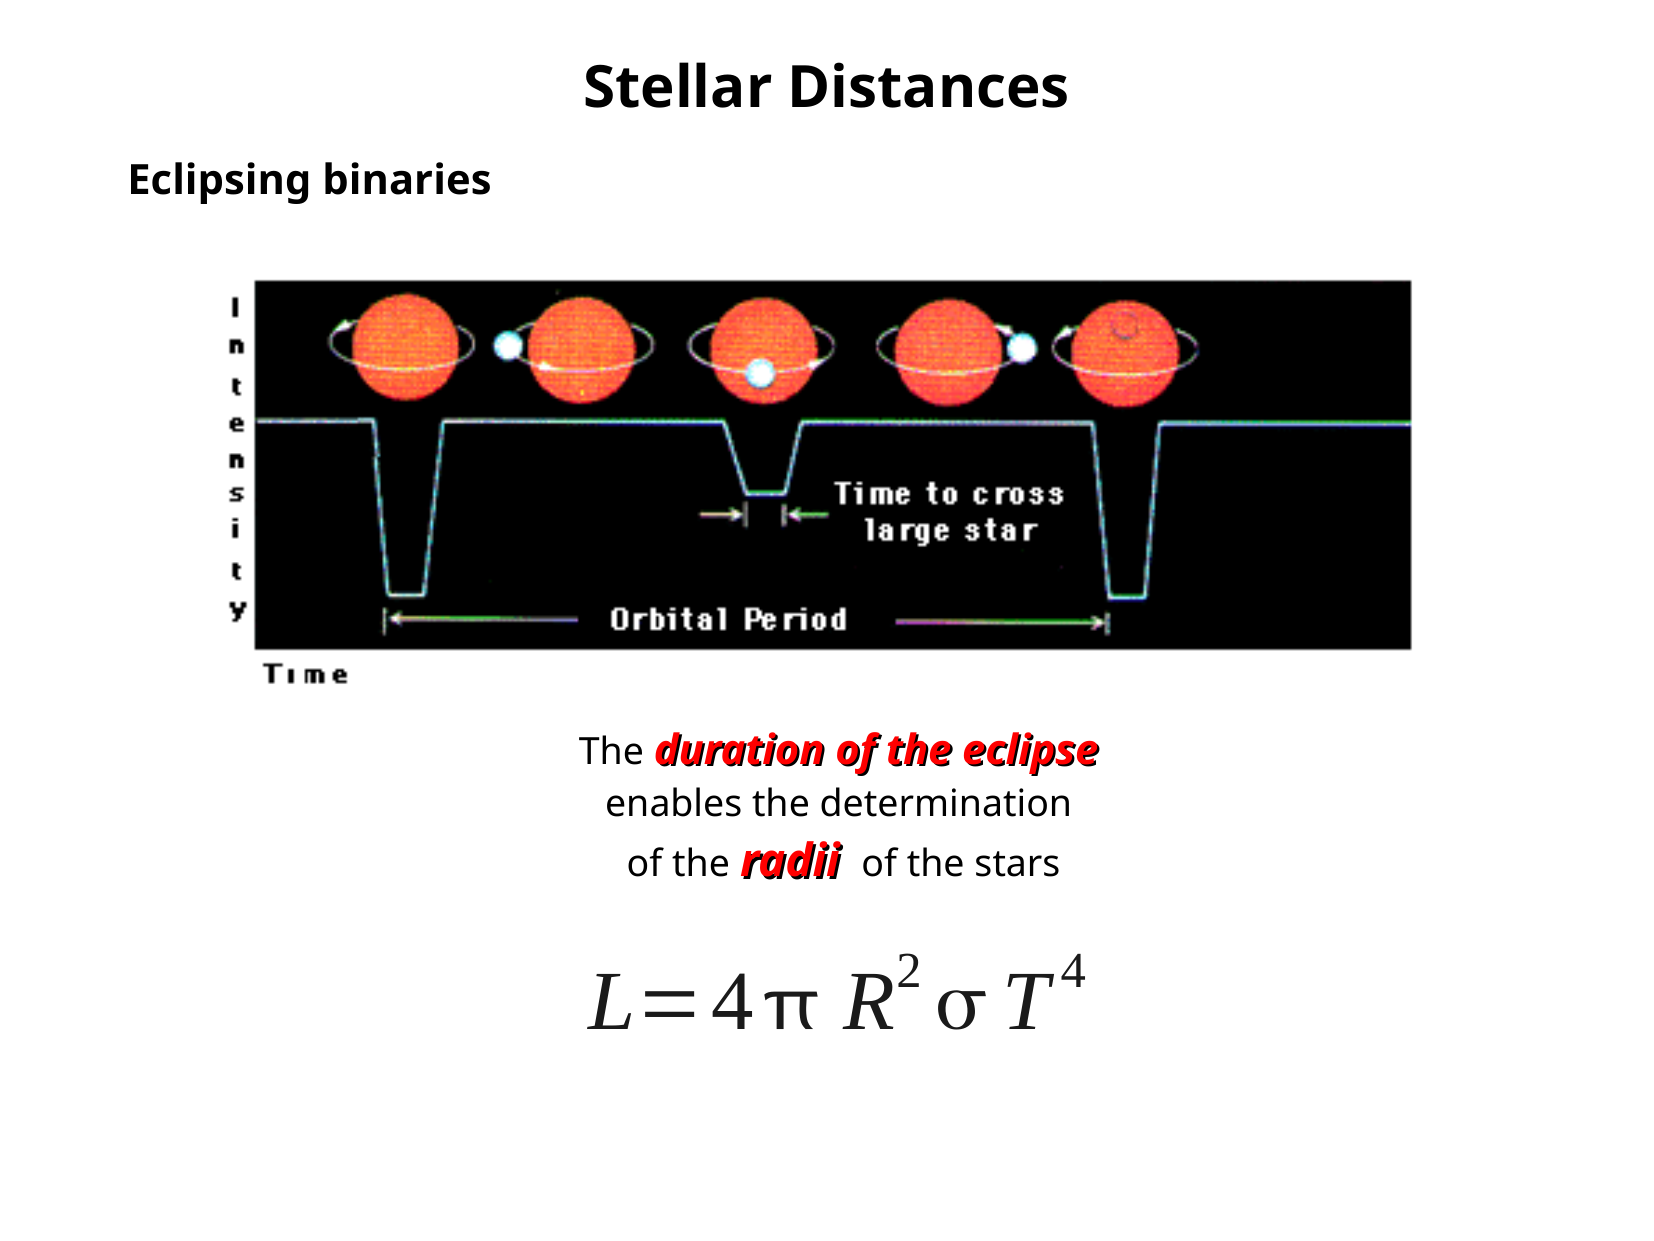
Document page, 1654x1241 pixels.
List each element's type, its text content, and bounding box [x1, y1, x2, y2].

text_box Stellar Distances [0, 37, 1654, 134]
text_box The duration of the eclipse enables the determination of the radii of the stars [262, 712, 1426, 986]
chart [562, 945, 1104, 1051]
text_box Eclipsing binaries [112, 142, 1538, 216]
picture [225, 262, 1426, 698]
